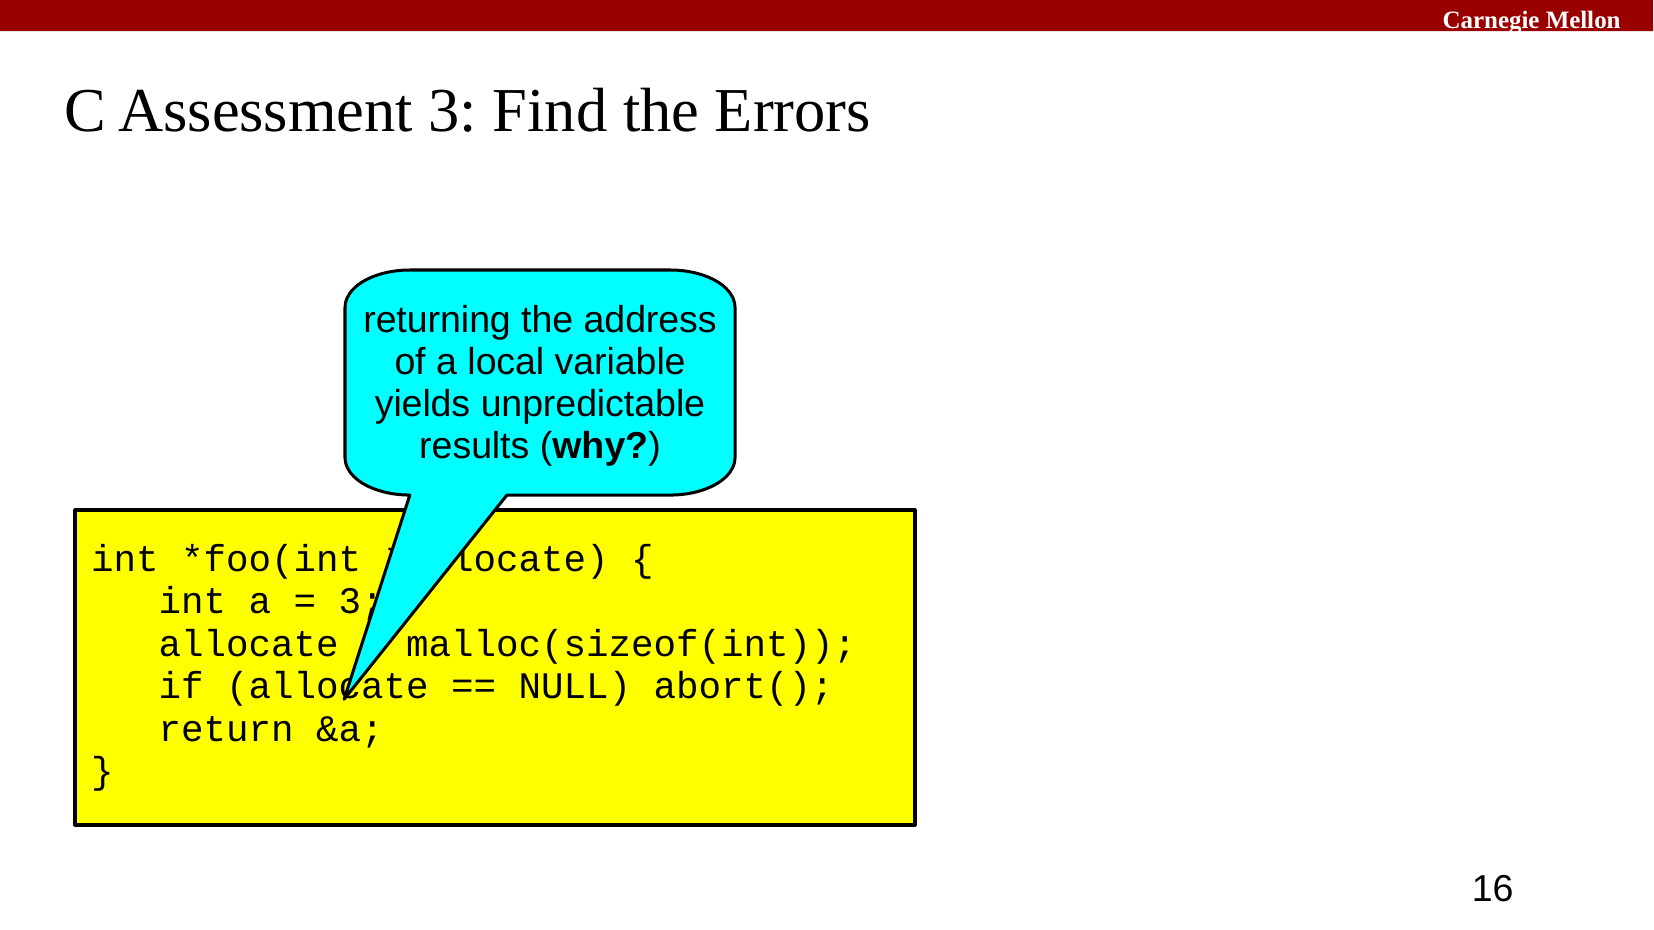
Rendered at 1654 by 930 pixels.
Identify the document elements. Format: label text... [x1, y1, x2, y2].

text_box int *foo(int *allocate) { int a = 3; allocate = malloc(sizeof(int)); if (allocate == NULL) abort(); return &a; } [75, 510, 916, 826]
text_box returning the address of a local variable yields unpredictable results (why?) [344, 269, 736, 700]
title C Assessment 3: Find the Errors [64, 58, 1576, 163]
